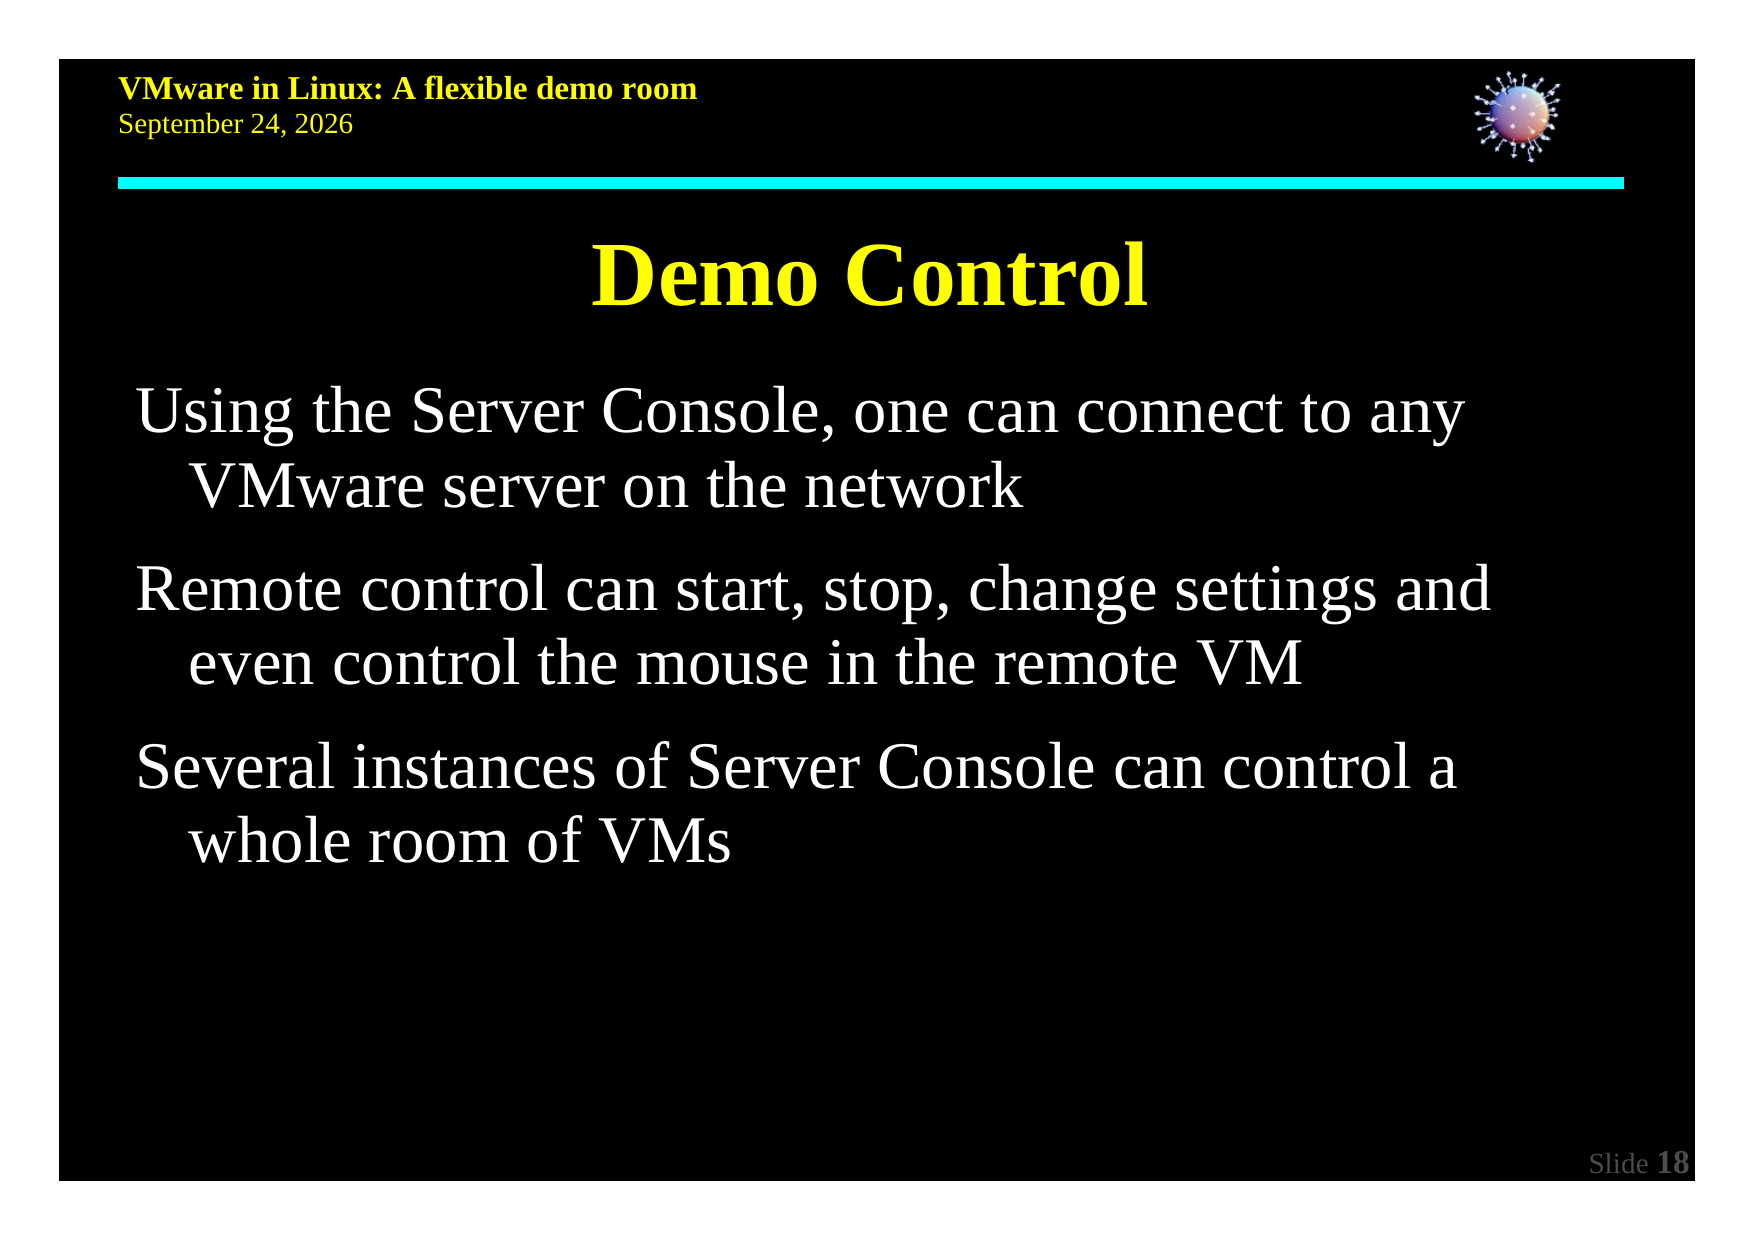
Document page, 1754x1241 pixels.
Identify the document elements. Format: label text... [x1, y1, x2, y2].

picture [1464, 63, 1569, 174]
list Using the Server Console, one can connect to any VMware server on the network Remote control can start, stop, change settings and even control the mouse in the remote VM Several instances of Server Console can control a whole room of VMs [118, 373, 1625, 1134]
title Demo Control [118, 200, 1625, 349]
